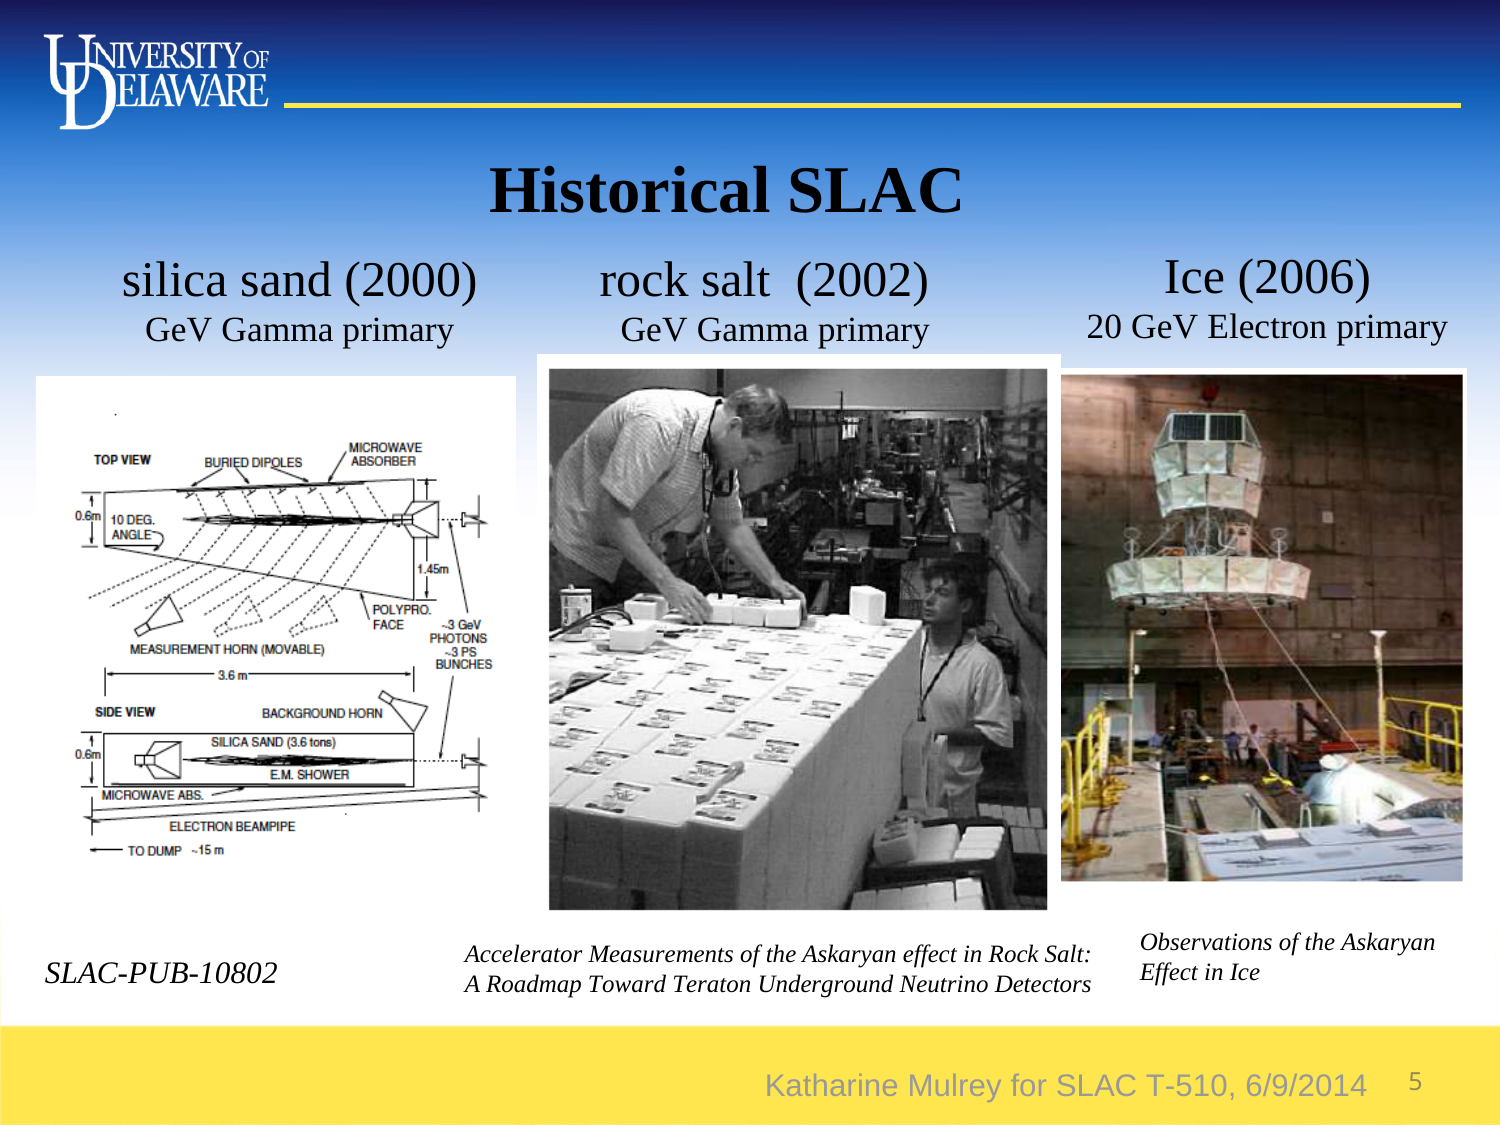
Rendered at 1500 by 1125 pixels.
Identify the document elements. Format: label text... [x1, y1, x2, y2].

text_box silica sand (2000) GeV Gamma primary [104, 238, 496, 314]
text_box Observations of the Askaryan Effect in Ice [1125, 918, 1500, 993]
text_box Historical SLAC [240, 138, 1216, 234]
text_box SLAC-PUB-10802 [29, 945, 450, 998]
text_box Katharine Mulrey for SLAC T-510, 6/9/2014 [750, 1057, 1471, 1111]
text_box Ice (2006) 20 GeV Electron primary [1065, 235, 1471, 311]
picture [0, 0, 1500, 1125]
text_box rock salt (2002) GeV Gamma primary [584, 238, 976, 314]
text_box Accelerator Measurements of the Askaryan effect in Rock Salt: A Roadmap Toward Teraton Underground Neutrino Detectors [450, 930, 1113, 1005]
